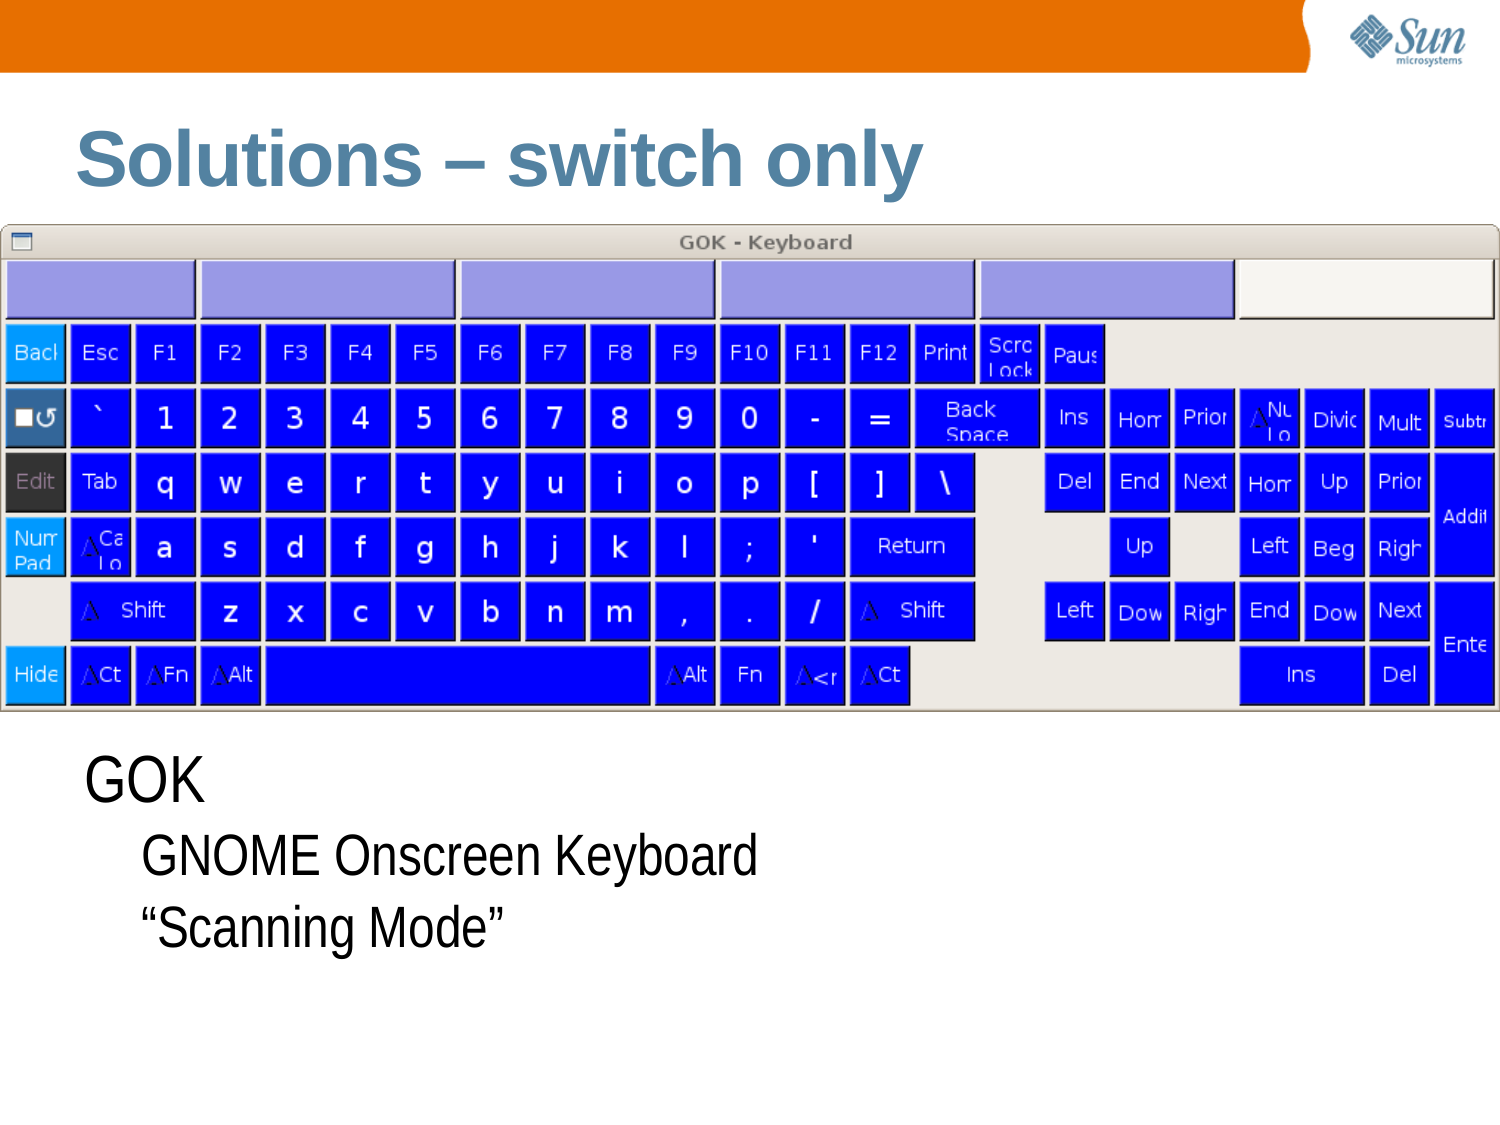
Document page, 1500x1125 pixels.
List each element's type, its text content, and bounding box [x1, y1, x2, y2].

picture [0, 0, 1500, 75]
title Solutions – switch only [75, 122, 1438, 224]
list GOK GNOME Onscreen Keyboard “Scanning Mode” [64, 750, 1402, 1016]
picture [0, 224, 1500, 712]
